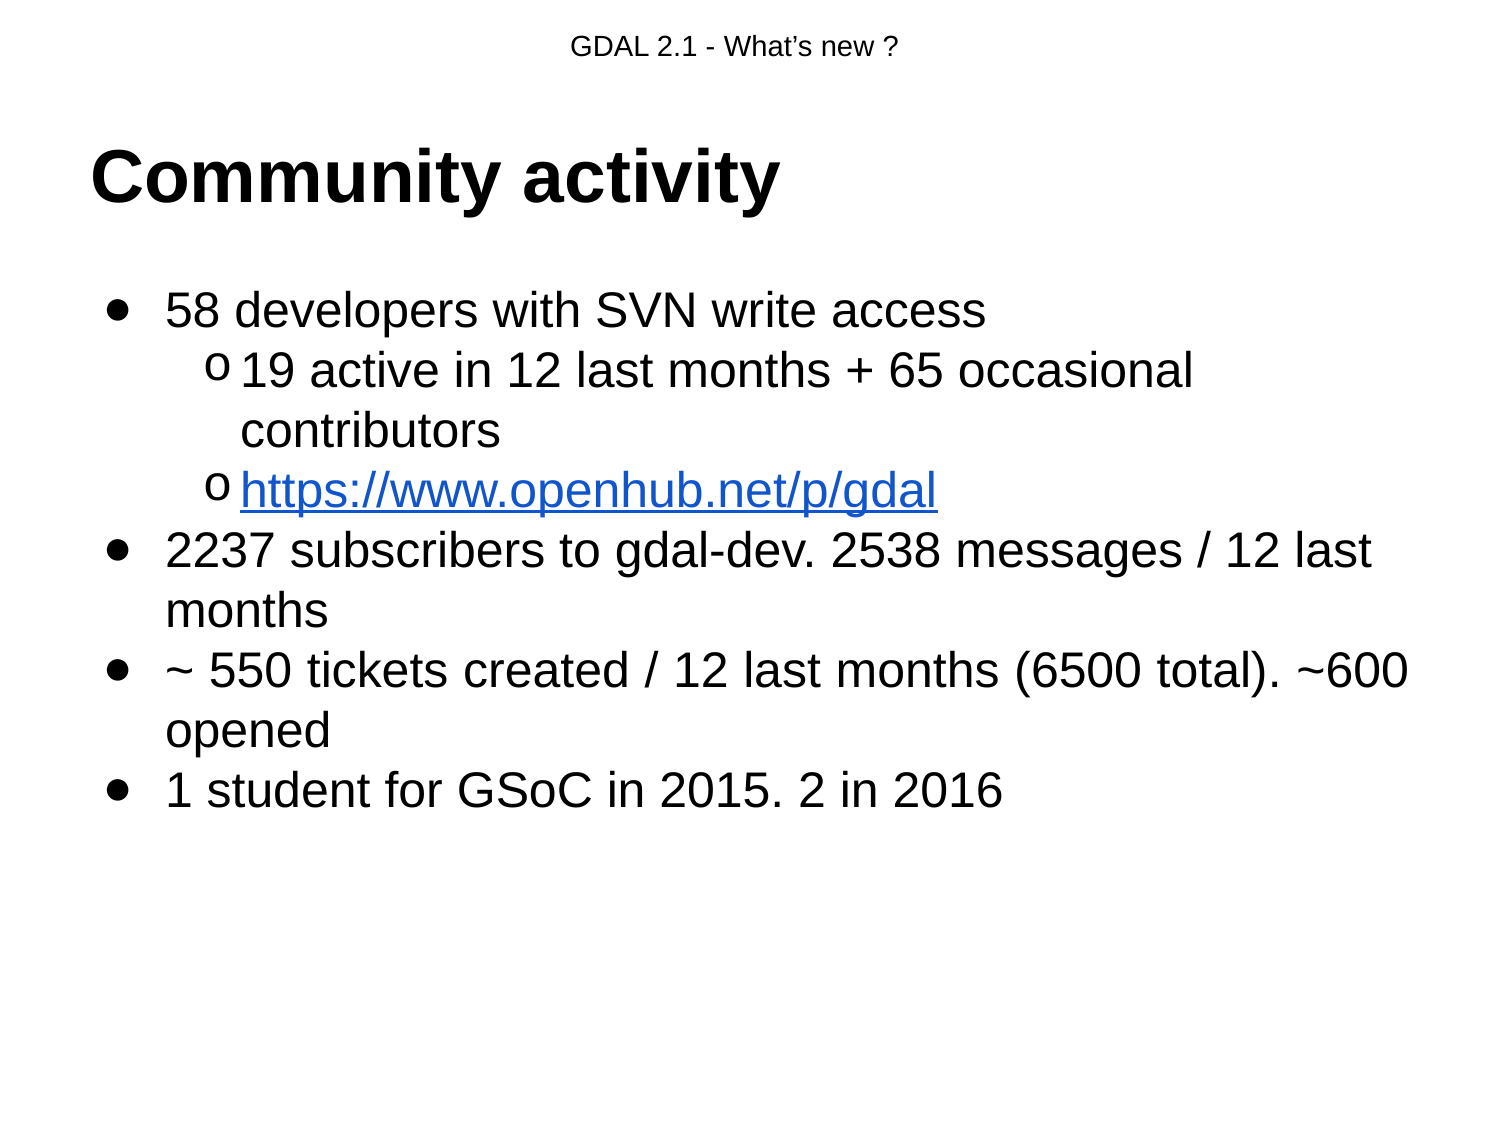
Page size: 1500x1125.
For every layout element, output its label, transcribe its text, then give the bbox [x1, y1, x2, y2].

list 58 developers with SVN write access 19 active in 12 last months + 65 occasional contributors https://www.openhub.net/p/gdal 2237 subscribers to gdal-dev. 2538 messages / 12 last months ~ 550 tickets created / 12 last months (6500 total). ~600 opened 1 student for GSoC in 2015. 2 in 2016 [75, 262, 1425, 1078]
title Community activity [75, 45, 1425, 233]
